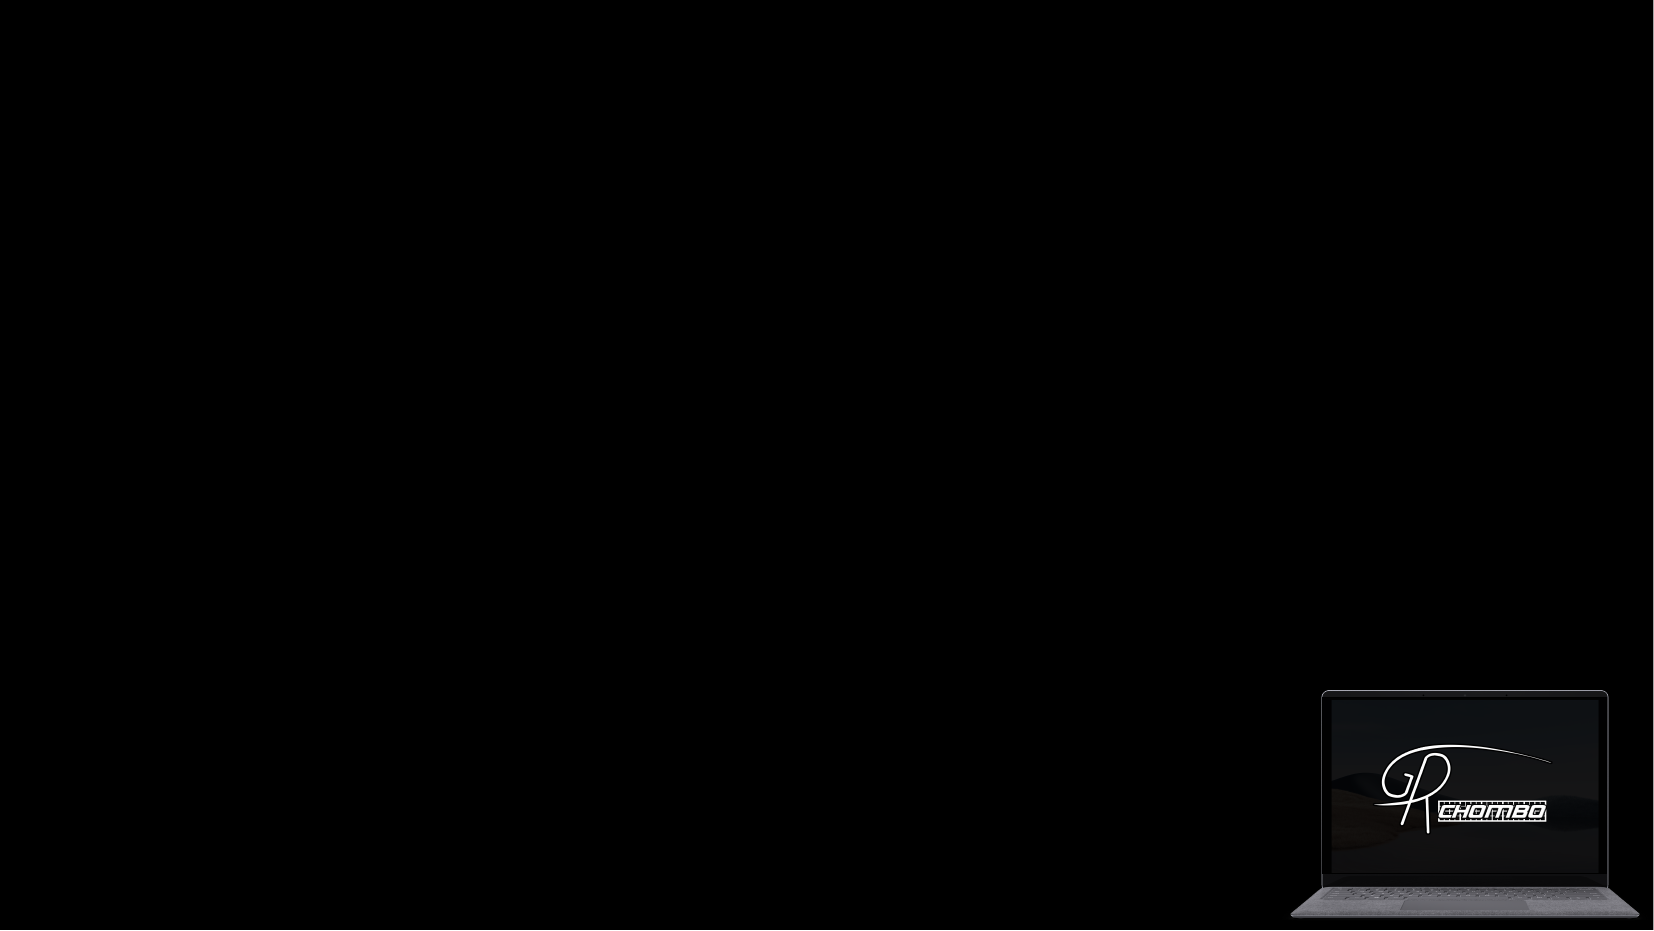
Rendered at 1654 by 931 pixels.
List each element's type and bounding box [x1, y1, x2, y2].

picture [1275, 690, 1652, 922]
text_box [1322, 697, 1607, 874]
